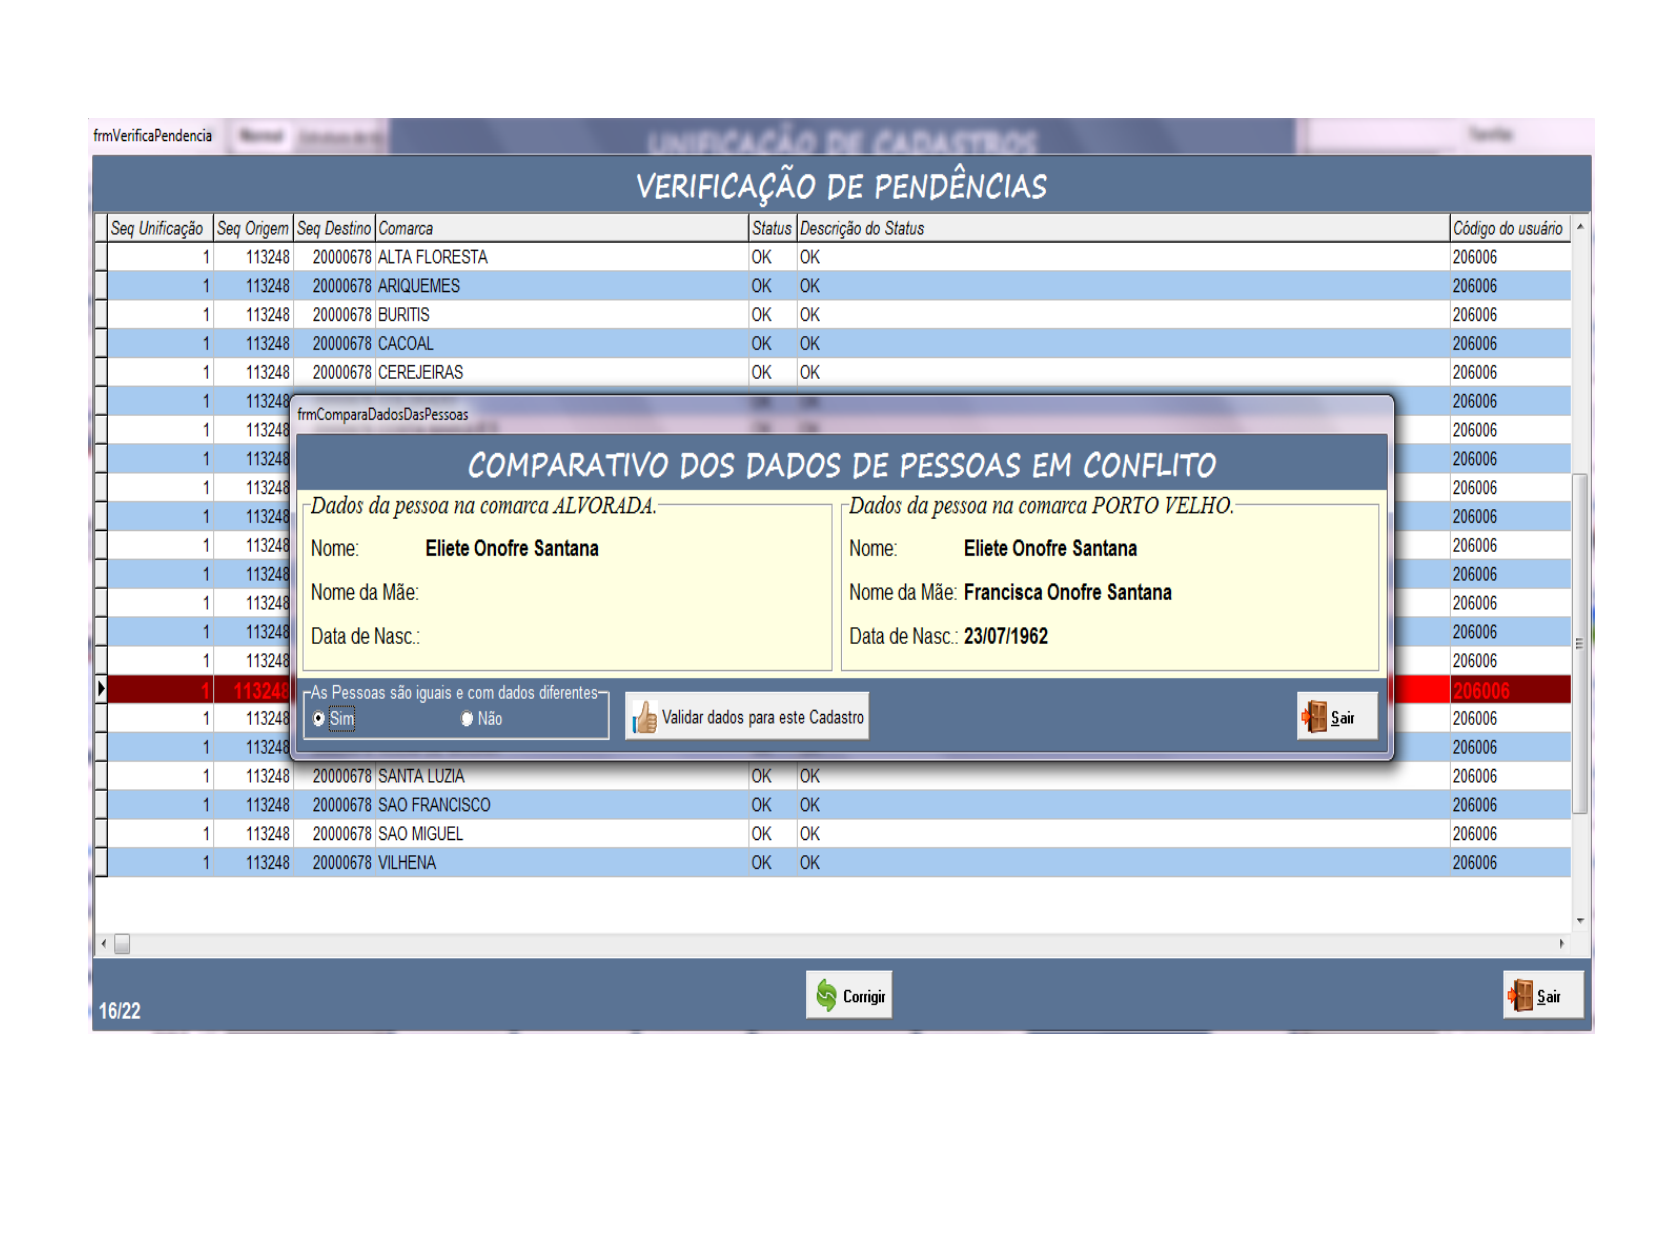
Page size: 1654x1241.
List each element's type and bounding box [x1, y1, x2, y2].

picture [88, 118, 1595, 1034]
